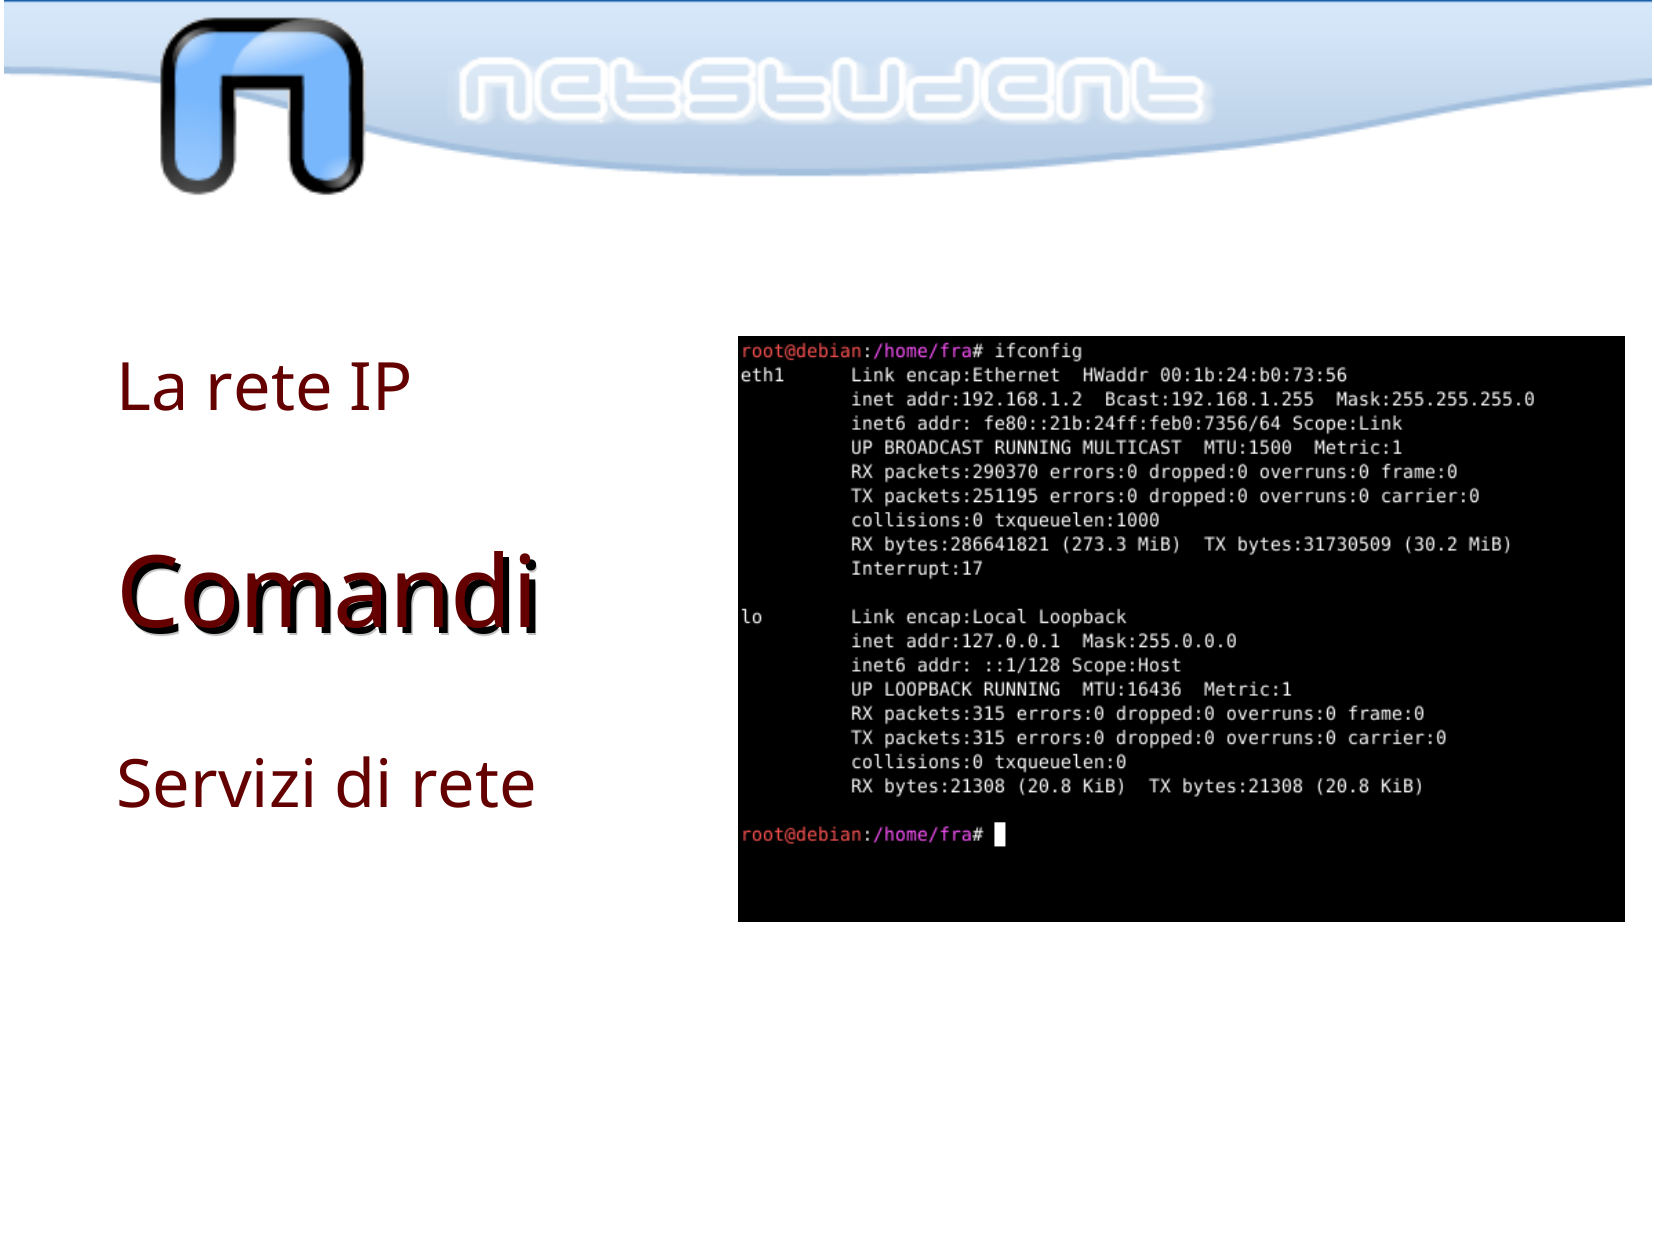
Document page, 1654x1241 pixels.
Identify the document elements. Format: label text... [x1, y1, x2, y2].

picture [0, 0, 1654, 1241]
title La rete IP Comandi Servizi di rete [110, 354, 738, 891]
